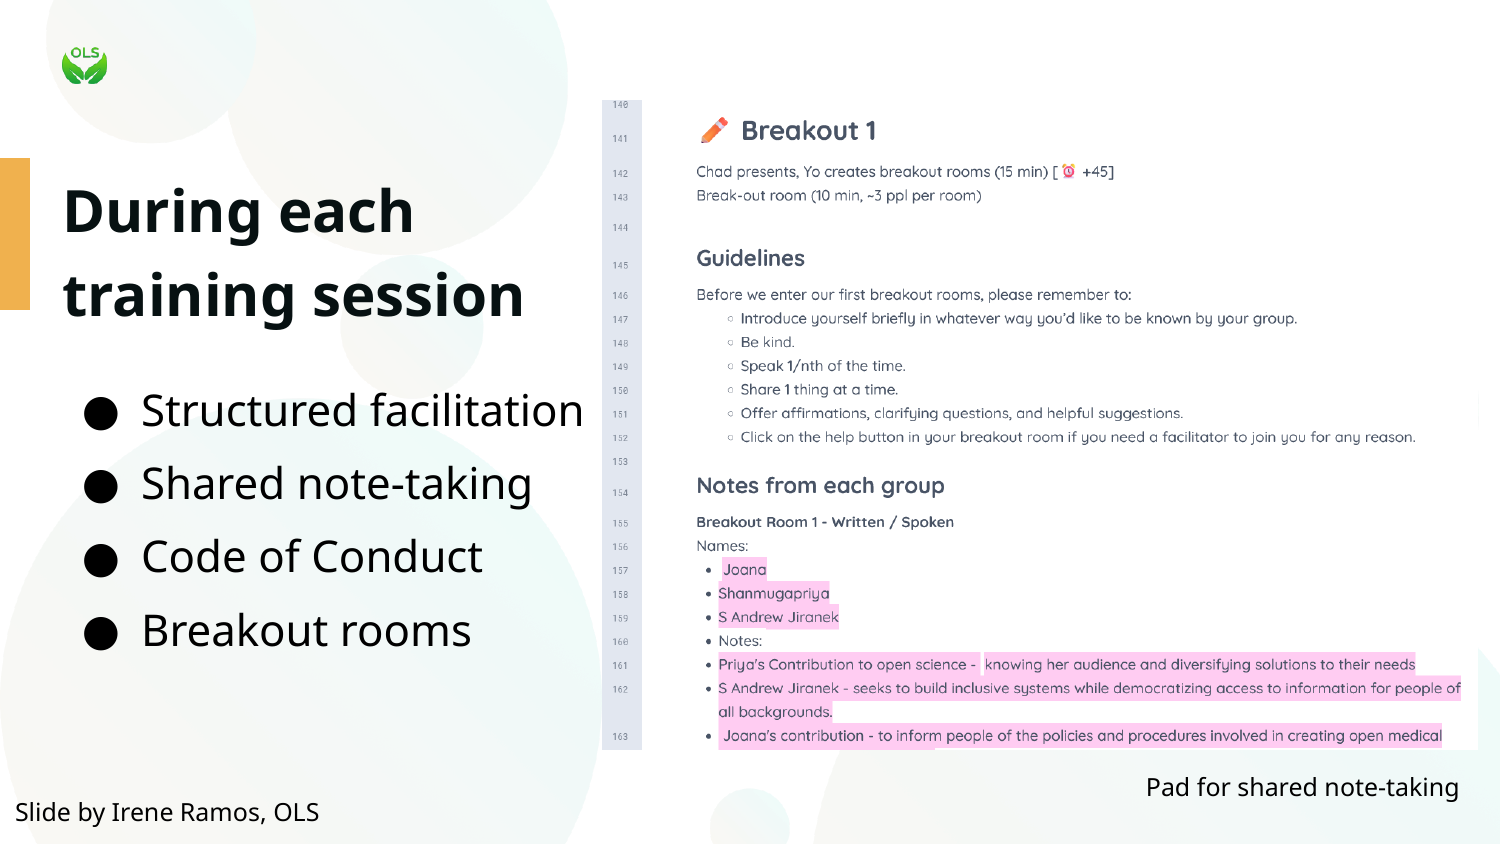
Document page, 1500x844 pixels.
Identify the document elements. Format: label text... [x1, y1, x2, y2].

picture [0, 0, 1500, 844]
text_box During each training session [62, 160, 587, 239]
list Structured facilitation Shared note-taking Code of Conduct Breakout rooms [51, 367, 1449, 808]
text_box Slide by Irene Ramos, OLS [0, 781, 372, 842]
text_box Pad for shared note-taking [983, 756, 1476, 817]
